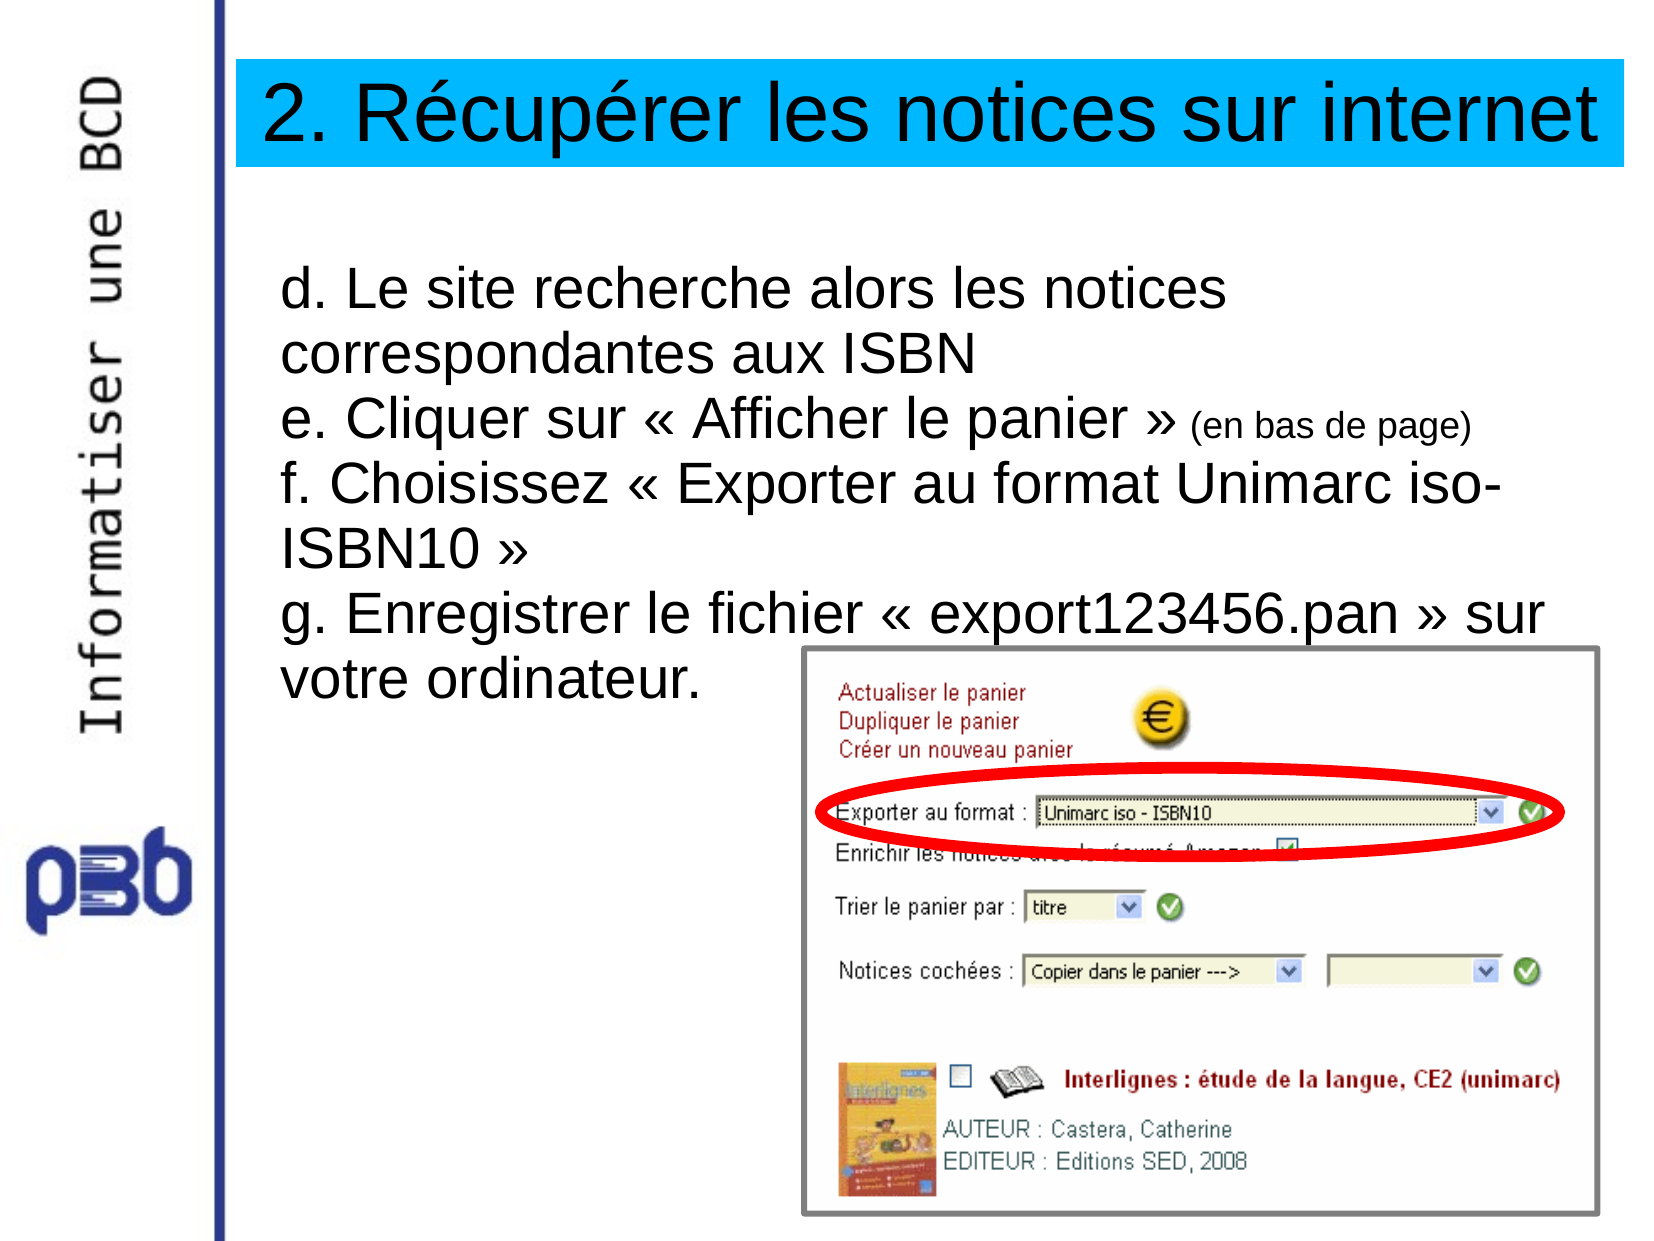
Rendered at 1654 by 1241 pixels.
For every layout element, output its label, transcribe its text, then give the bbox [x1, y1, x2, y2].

text_box d. Le site recherche alors les notices correspondantes aux ISBN e. Cliquer sur « Afficher le panier » (en bas de page) f. Choisissez « Exporter au format Unimarc iso-ISBN10 » g. Enregistrer le fichier « export123456.pan » sur votre ordinateur. [265, 248, 1595, 717]
text_box 2. Récupérer les notices sur internet [236, 59, 1625, 167]
picture [0, 0, 1654, 1241]
